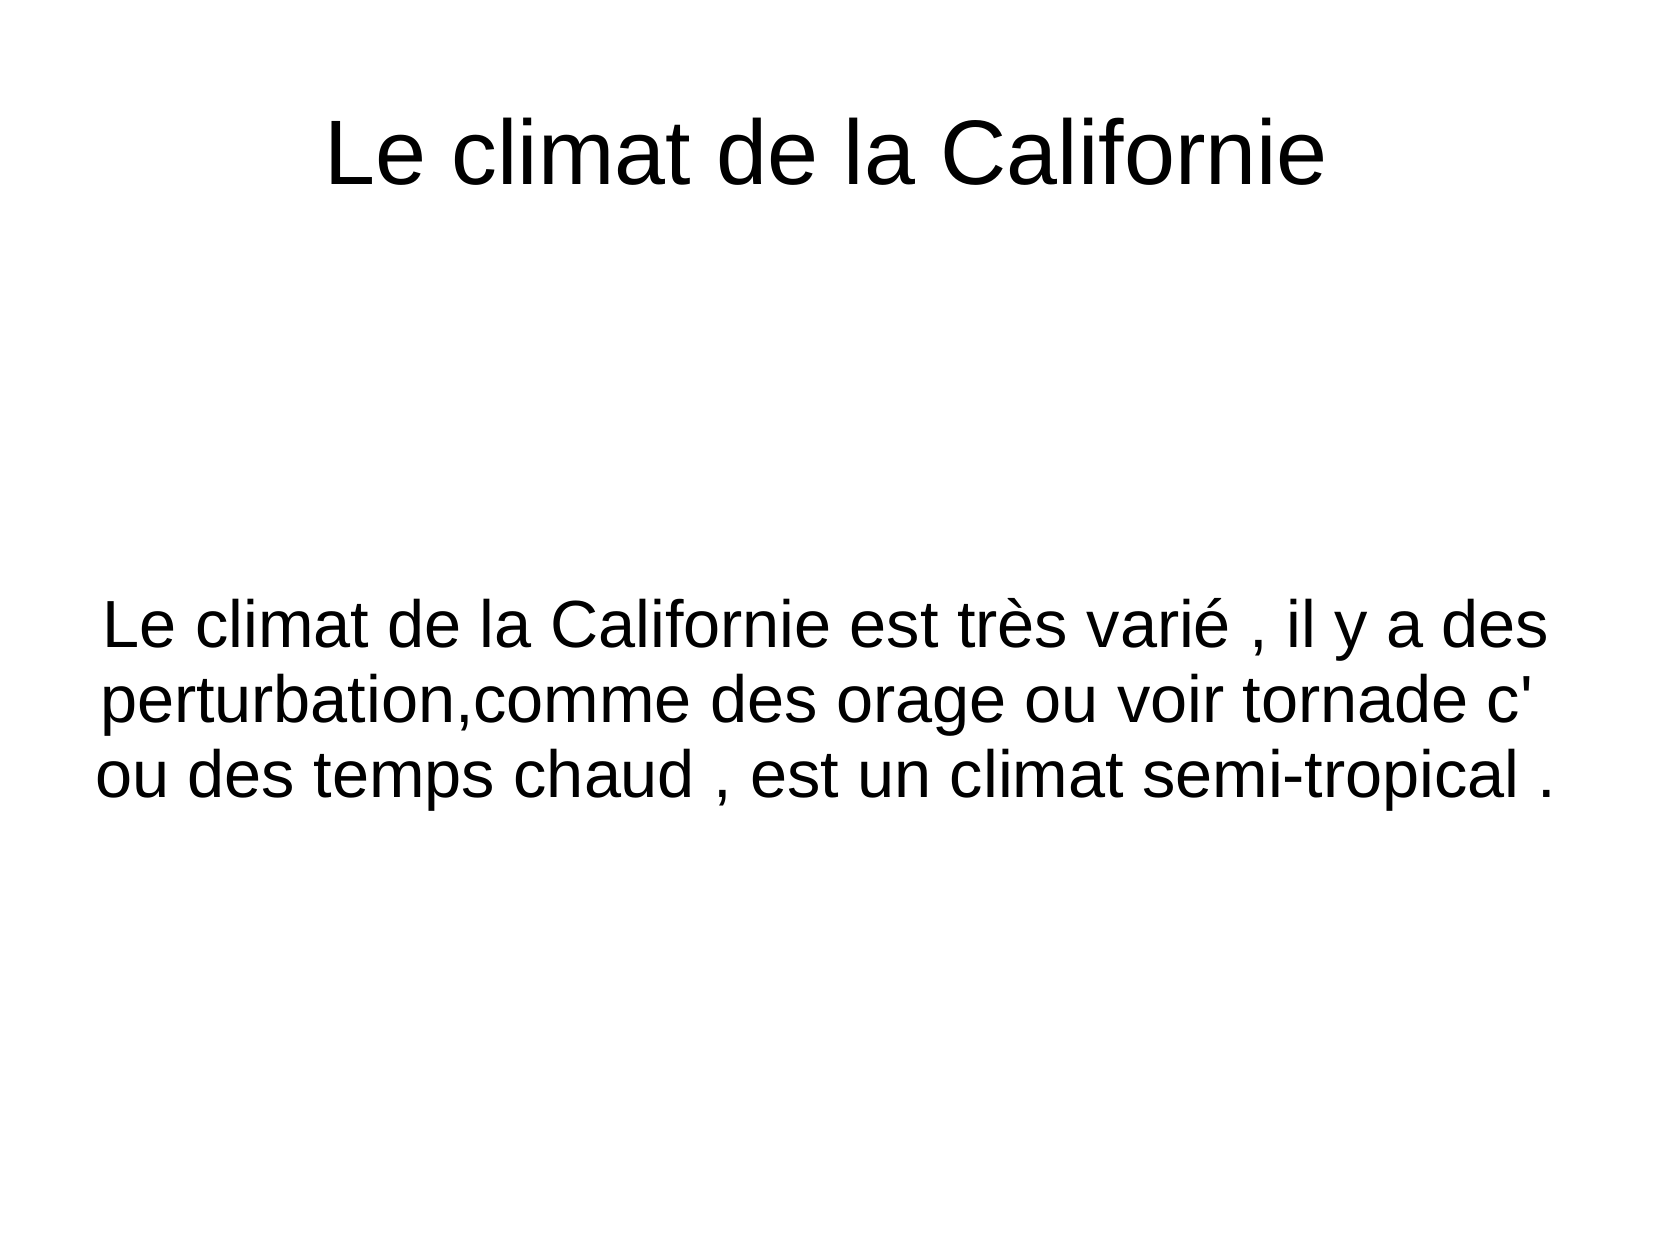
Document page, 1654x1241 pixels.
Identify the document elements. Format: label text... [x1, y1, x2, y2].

subtitle Le climat de la Californie est très varié , il y a des perturbation,comme des orage ou voir tornade c' ou des temps chaud , est un climat semi-tropical . [82, 297, 1571, 1102]
title Le climat de la Californie [82, 49, 1571, 257]
